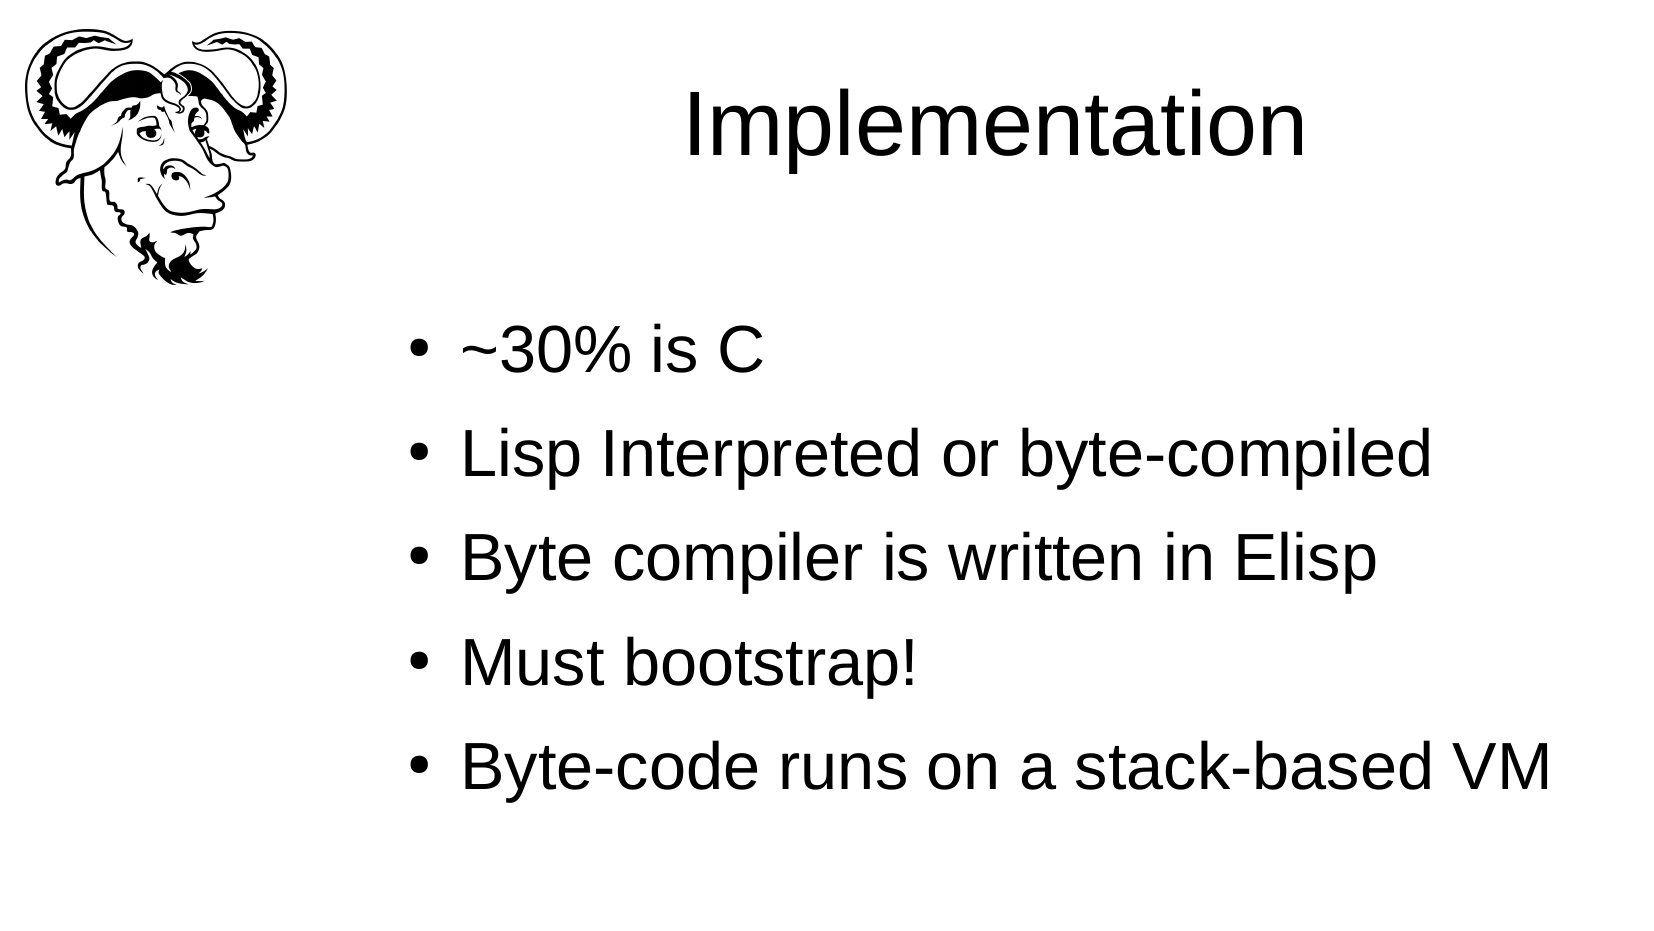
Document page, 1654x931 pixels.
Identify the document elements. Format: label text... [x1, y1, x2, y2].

list ~30% is C Lisp Interpreted or byte-compiled Byte compiler is written in Elisp Must bootstrap! Byte-code runs on a stack-based VM [389, 311, 1601, 811]
picture [25, 29, 287, 285]
title Implementation [450, 37, 1542, 211]
